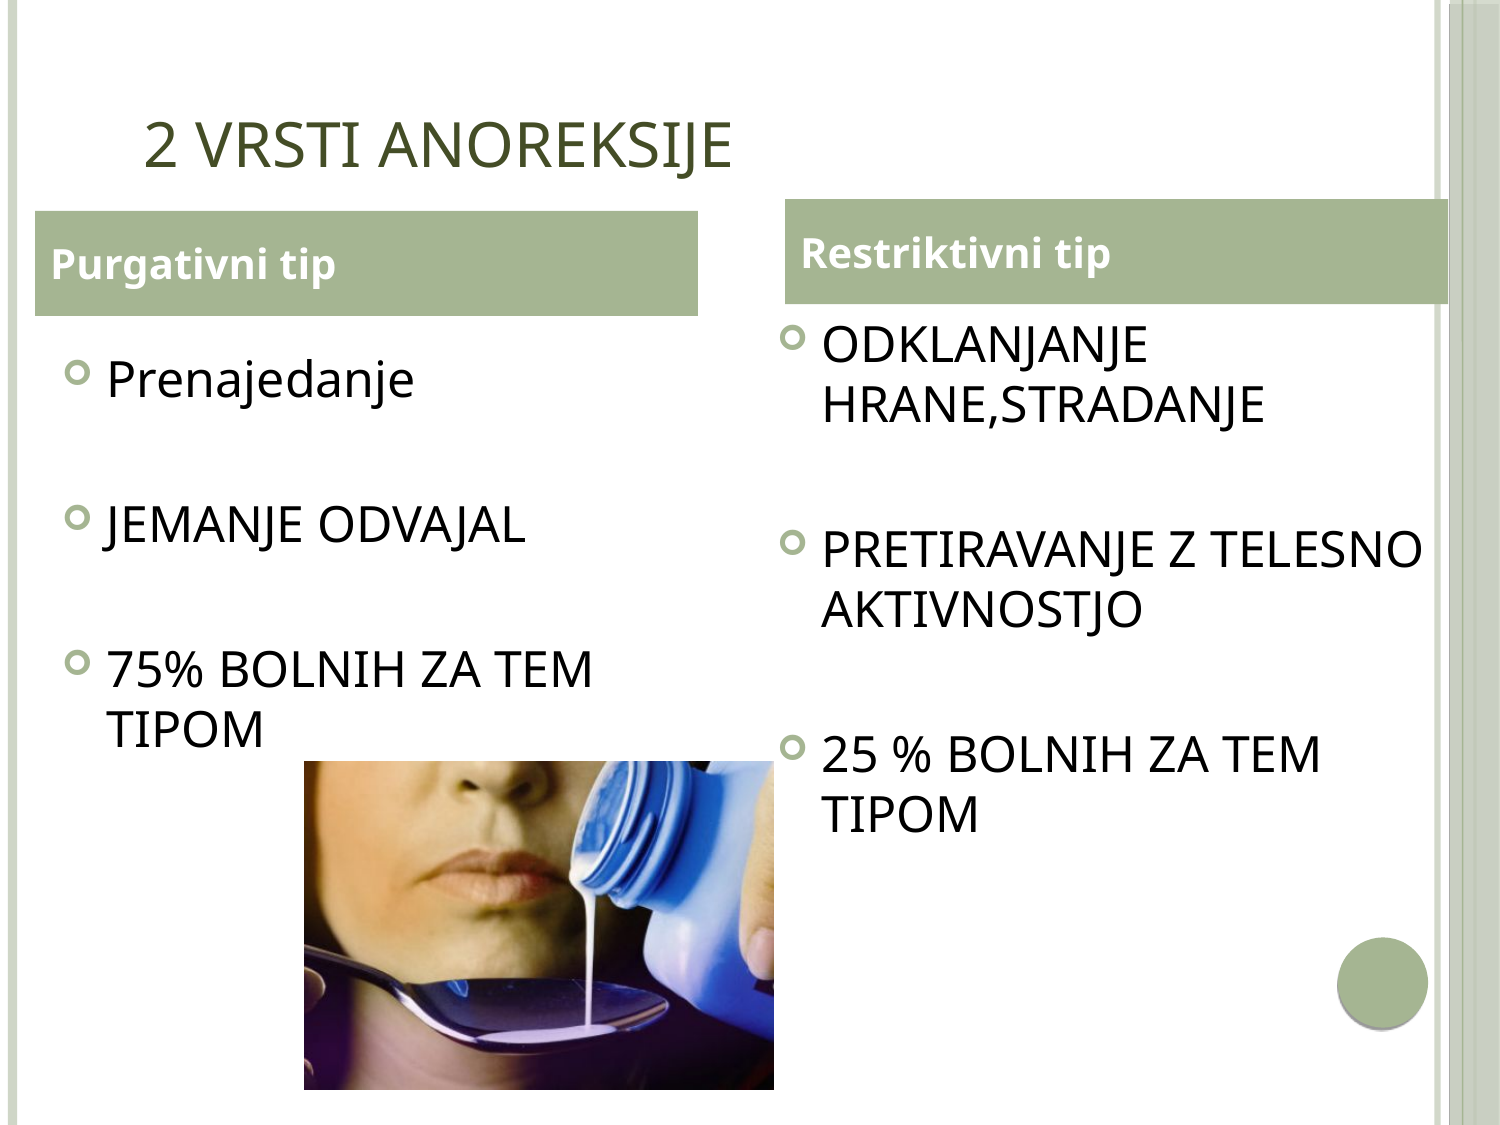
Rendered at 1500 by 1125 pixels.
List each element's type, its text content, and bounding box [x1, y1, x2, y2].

list ODKLANJANJE HRANE,STRADANJE PRETIRAVANJE Z TELESNO AKTIVNOSTJO 25 % BOLNIH ZA TEM TIPOM [761, 304, 1500, 953]
list Prenajedanje JEMANJE ODVAJAL 75% BOLNIH ZA TEM TIPOM [46, 339, 710, 988]
picture [304, 761, 774, 1091]
list Restriktivni tip [785, 199, 1449, 305]
title 2 vrsti anoreksije [128, 0, 1367, 188]
list Purgativni tip [35, 210, 698, 316]
